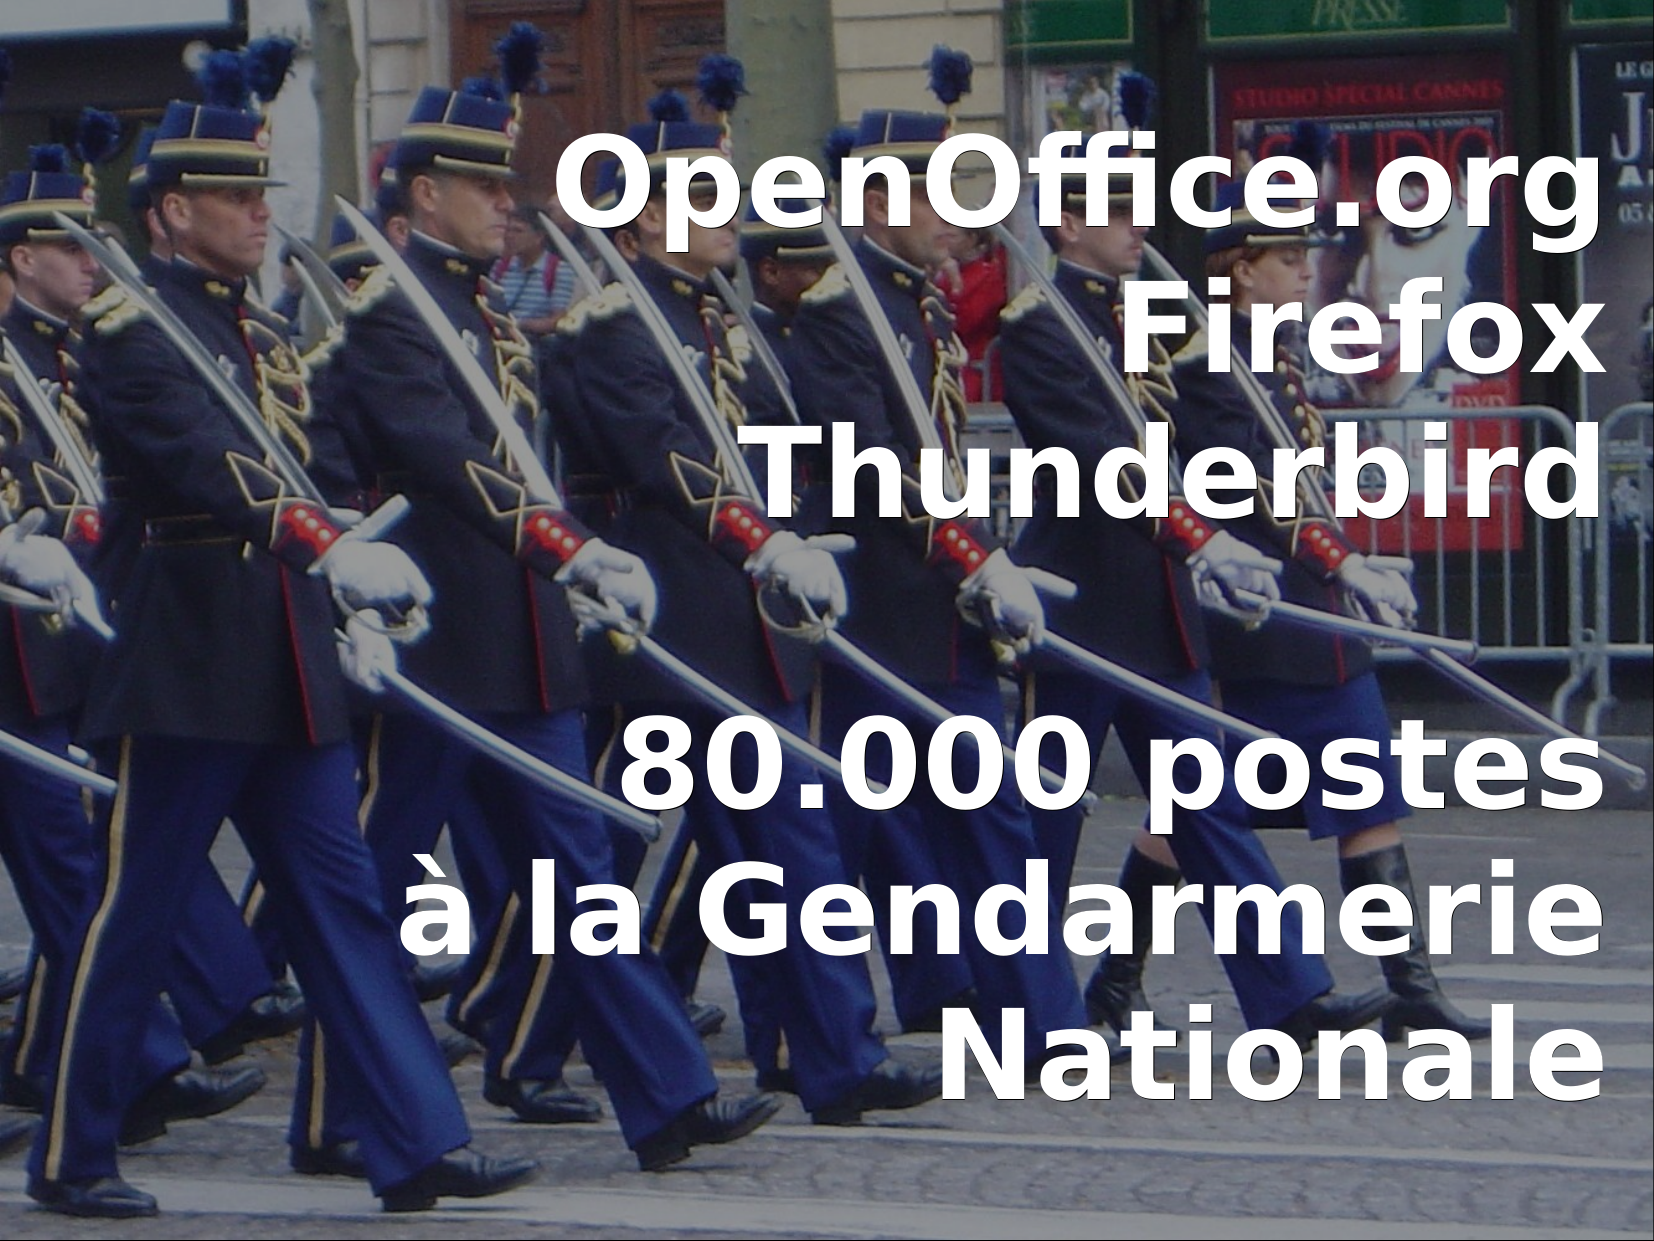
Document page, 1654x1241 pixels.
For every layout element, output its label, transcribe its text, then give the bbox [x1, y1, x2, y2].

picture [0, 0, 1654, 1240]
text_box OpenOffice.org Firefox Thunderbird 80.000 postes à la Gendarmerie Nationale [14, 103, 1625, 1137]
